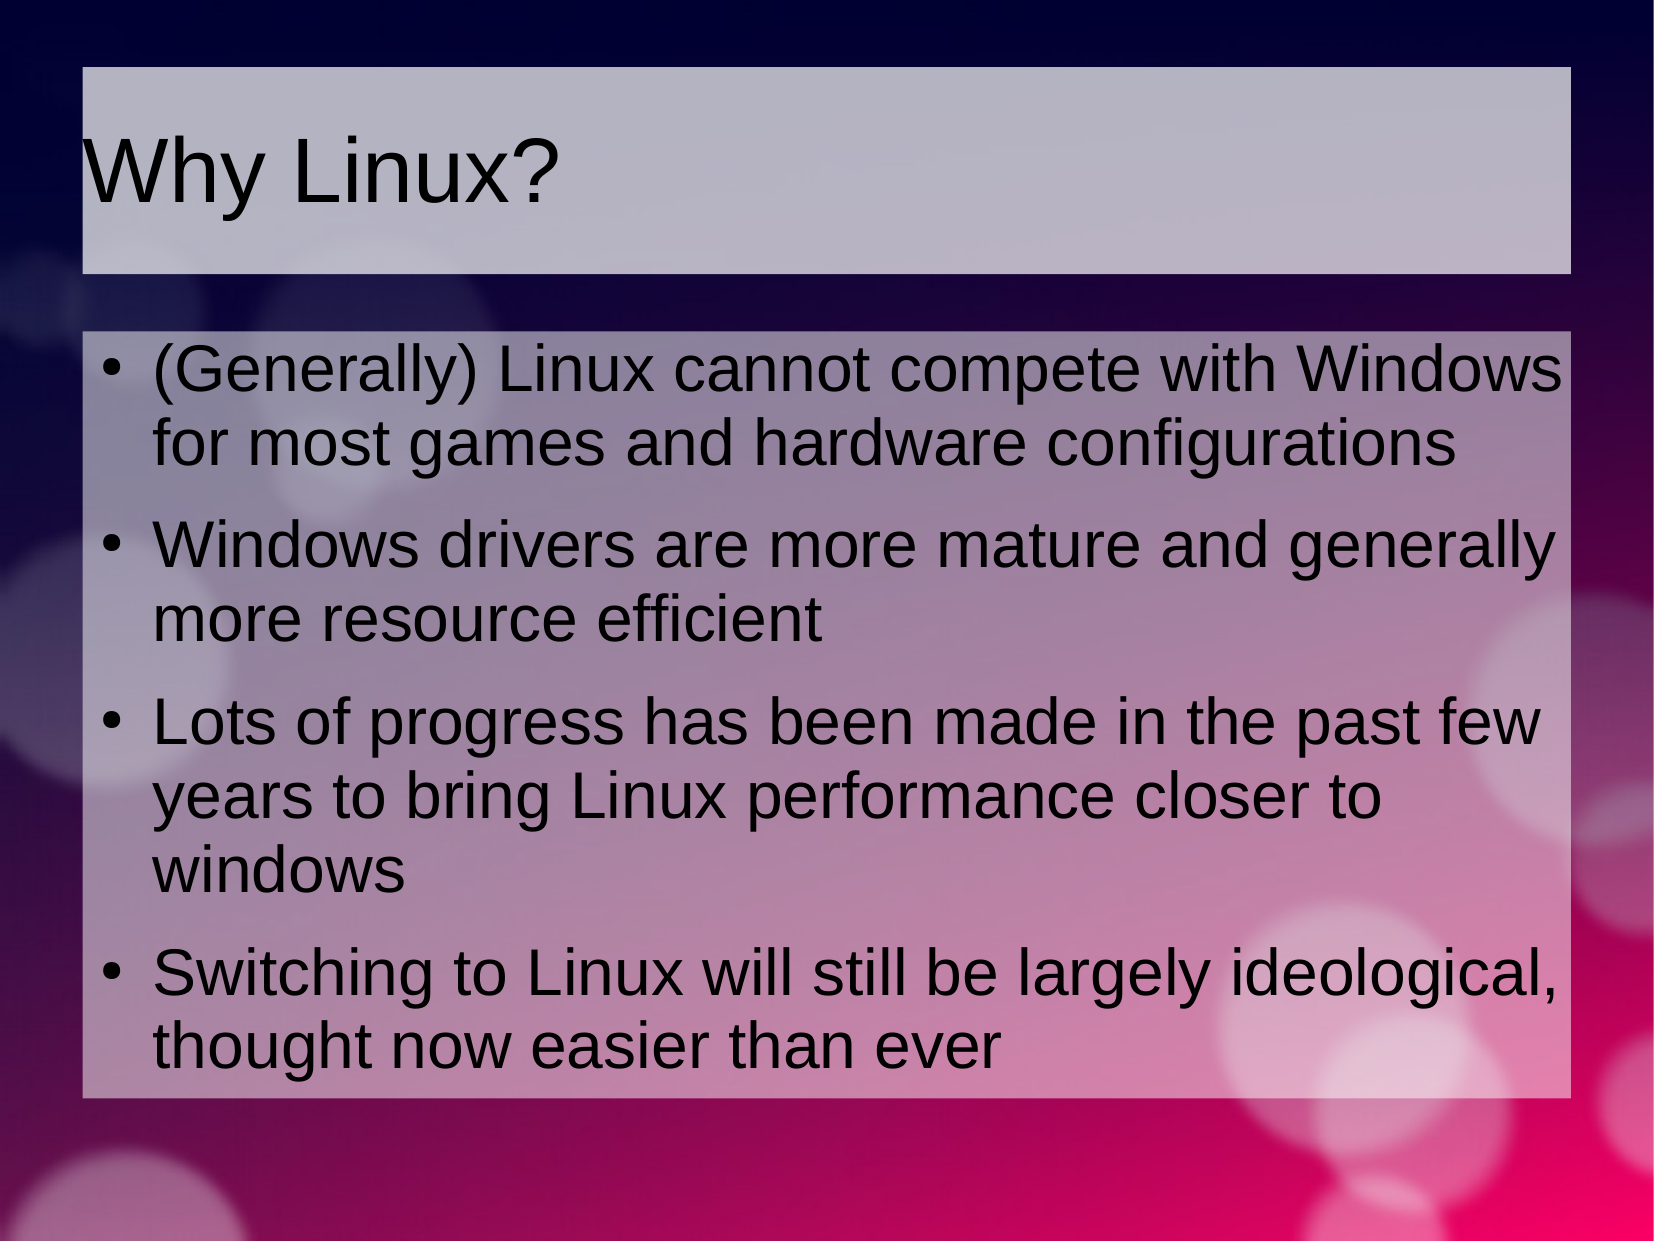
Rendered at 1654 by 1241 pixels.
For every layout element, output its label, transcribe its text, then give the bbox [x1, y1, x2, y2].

list (Generally) Linux cannot compete with Windows for most games and hardware configurations Windows drivers are more mature and generally more resource efficient Lots of progress has been made in the past few years to bring Linux performance closer to windows Switching to Linux will still be largely ideological, thought now easier than ever [82, 331, 1571, 1099]
title Why Linux? [82, 67, 1571, 275]
picture [0, 0, 1654, 1241]
